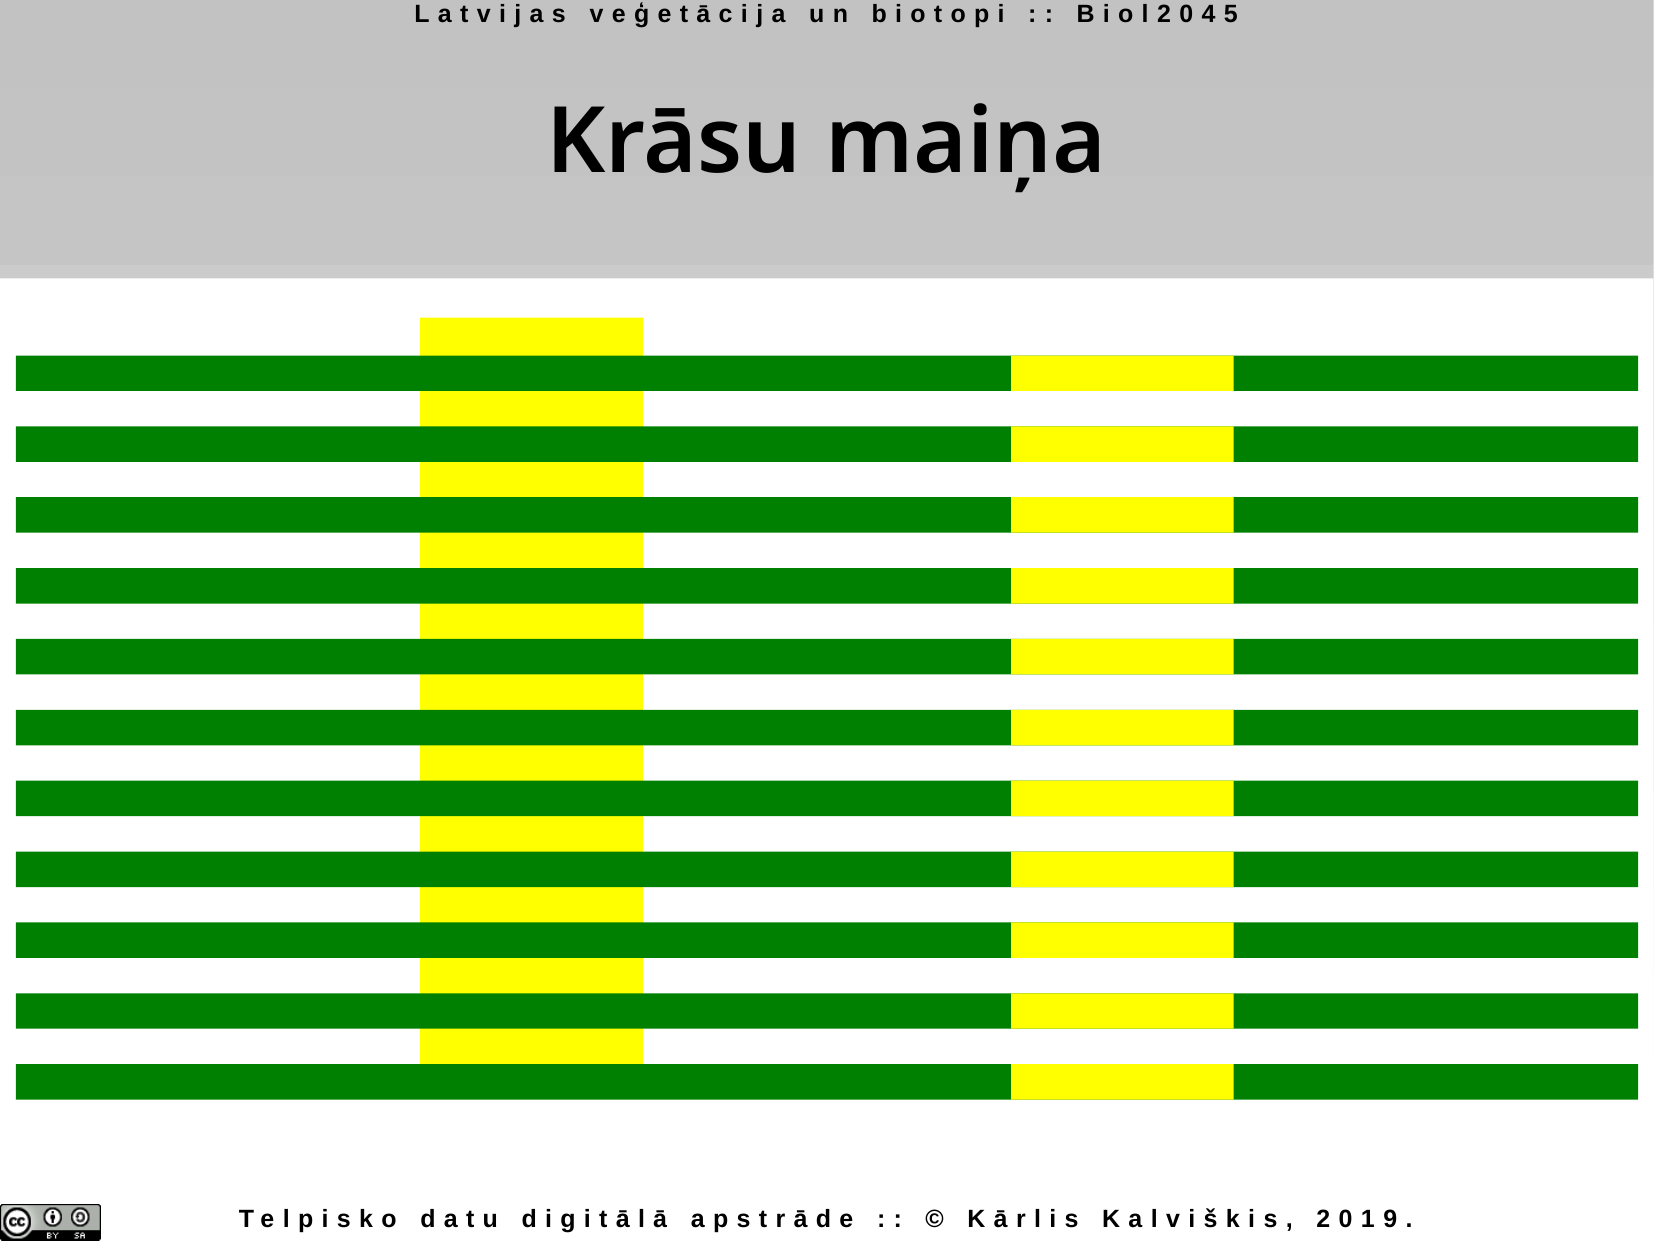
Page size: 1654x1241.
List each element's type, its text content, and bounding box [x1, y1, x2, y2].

text_box [0, 278, 1654, 1177]
picture [0, 0, 1654, 278]
title Krāsu maiņa [29, 49, 1625, 296]
picture [0, 1177, 1654, 1241]
